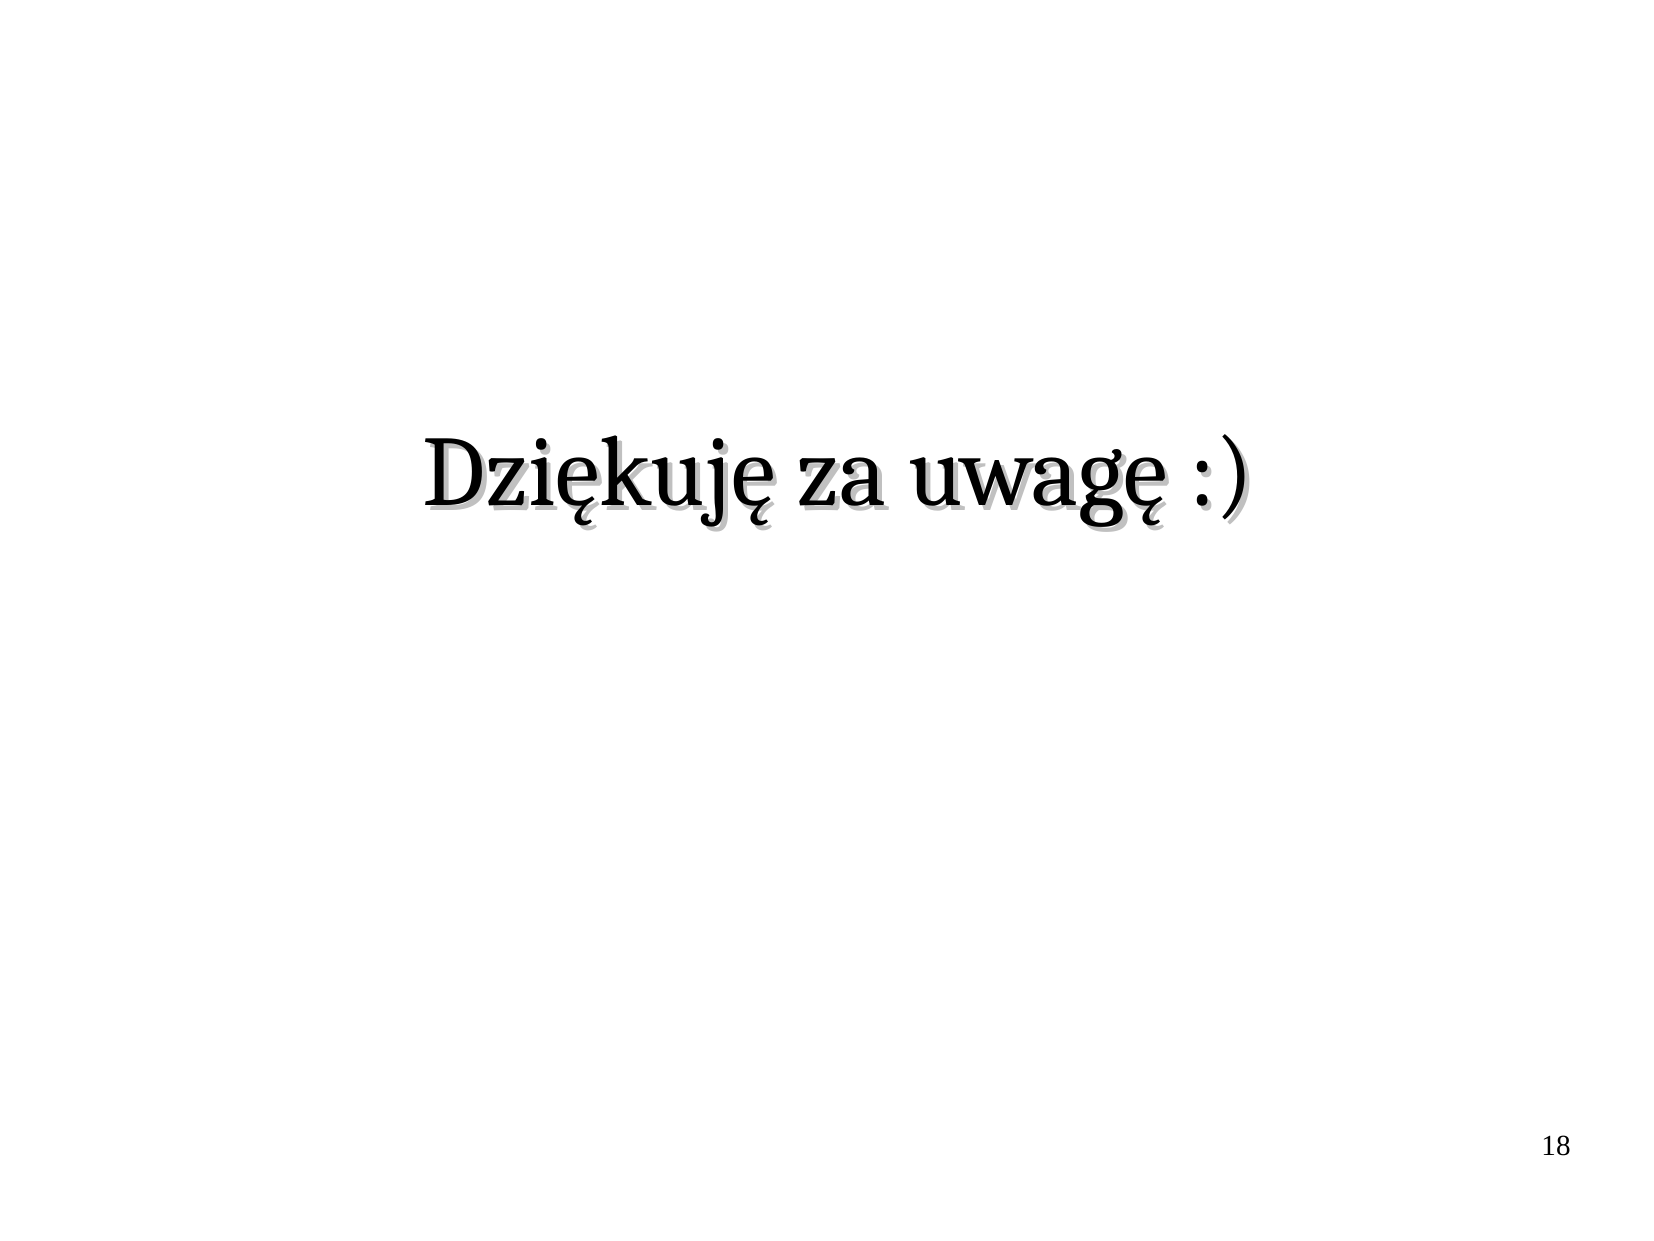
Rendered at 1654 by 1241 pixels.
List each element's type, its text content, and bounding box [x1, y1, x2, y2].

list Dziękuję za uwagę :) [59, 126, 1548, 945]
